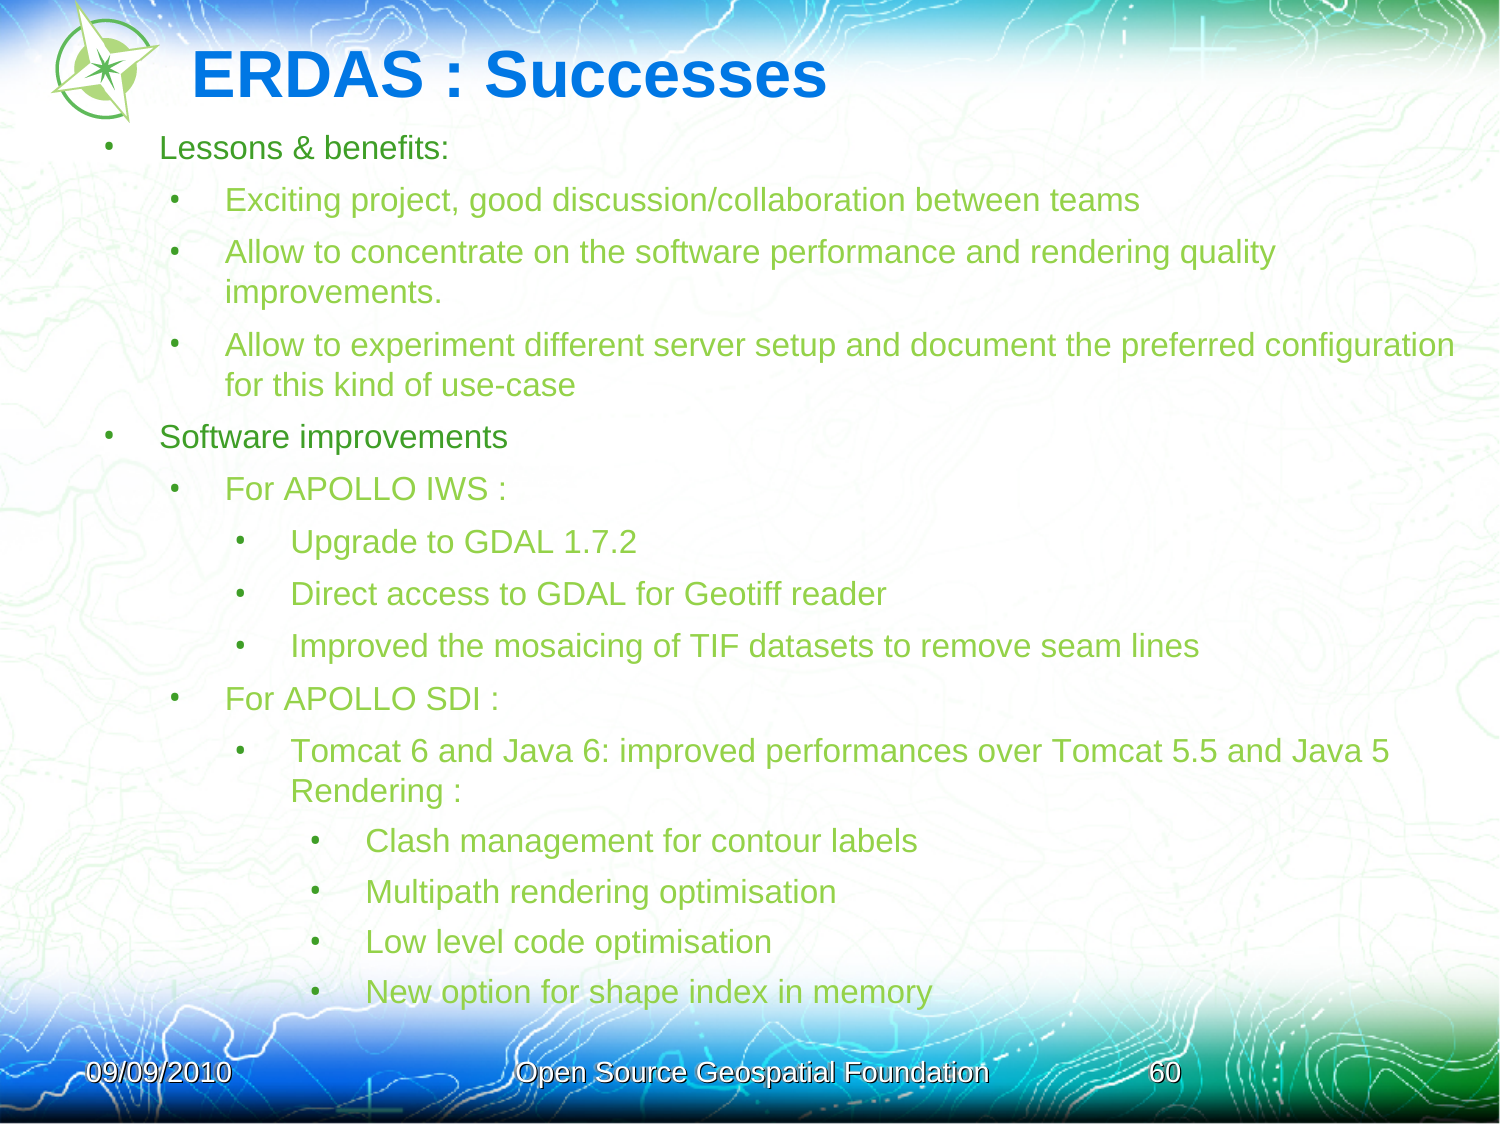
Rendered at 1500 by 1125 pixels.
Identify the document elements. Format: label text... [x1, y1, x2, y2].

text_box Open Source Geospatial Foundation [383, 1045, 1123, 1096]
title ERDAS : Successes [177, 21, 1477, 118]
text_box <number> [1134, 1045, 1447, 1112]
text_box 09/09/2010 [71, 1045, 355, 1112]
list Lessons & benefits: Exciting project, good discussion/collaboration between teams Allow to concentrate on the software performance and rendering quality improvements. Allow to experiment different server setup and document the preferred configuration for this kind of use-case Software improvements For APOLLO IWS : Upgrade to GDAL 1.7.2 Direct access to GDAL for Geotiff reader Improved the mosaicing of TIF datasets to remove seam lines For APOLLO SDI : Tomcat 6 and Java 6: improved performances over Tomcat 5.5 and Java 5 Rendering : Clash management for contour labels Multipath rendering optimisation Low level code optimisation New option for shape index in memory [88, 118, 1477, 1034]
picture [0, 0, 1500, 1125]
